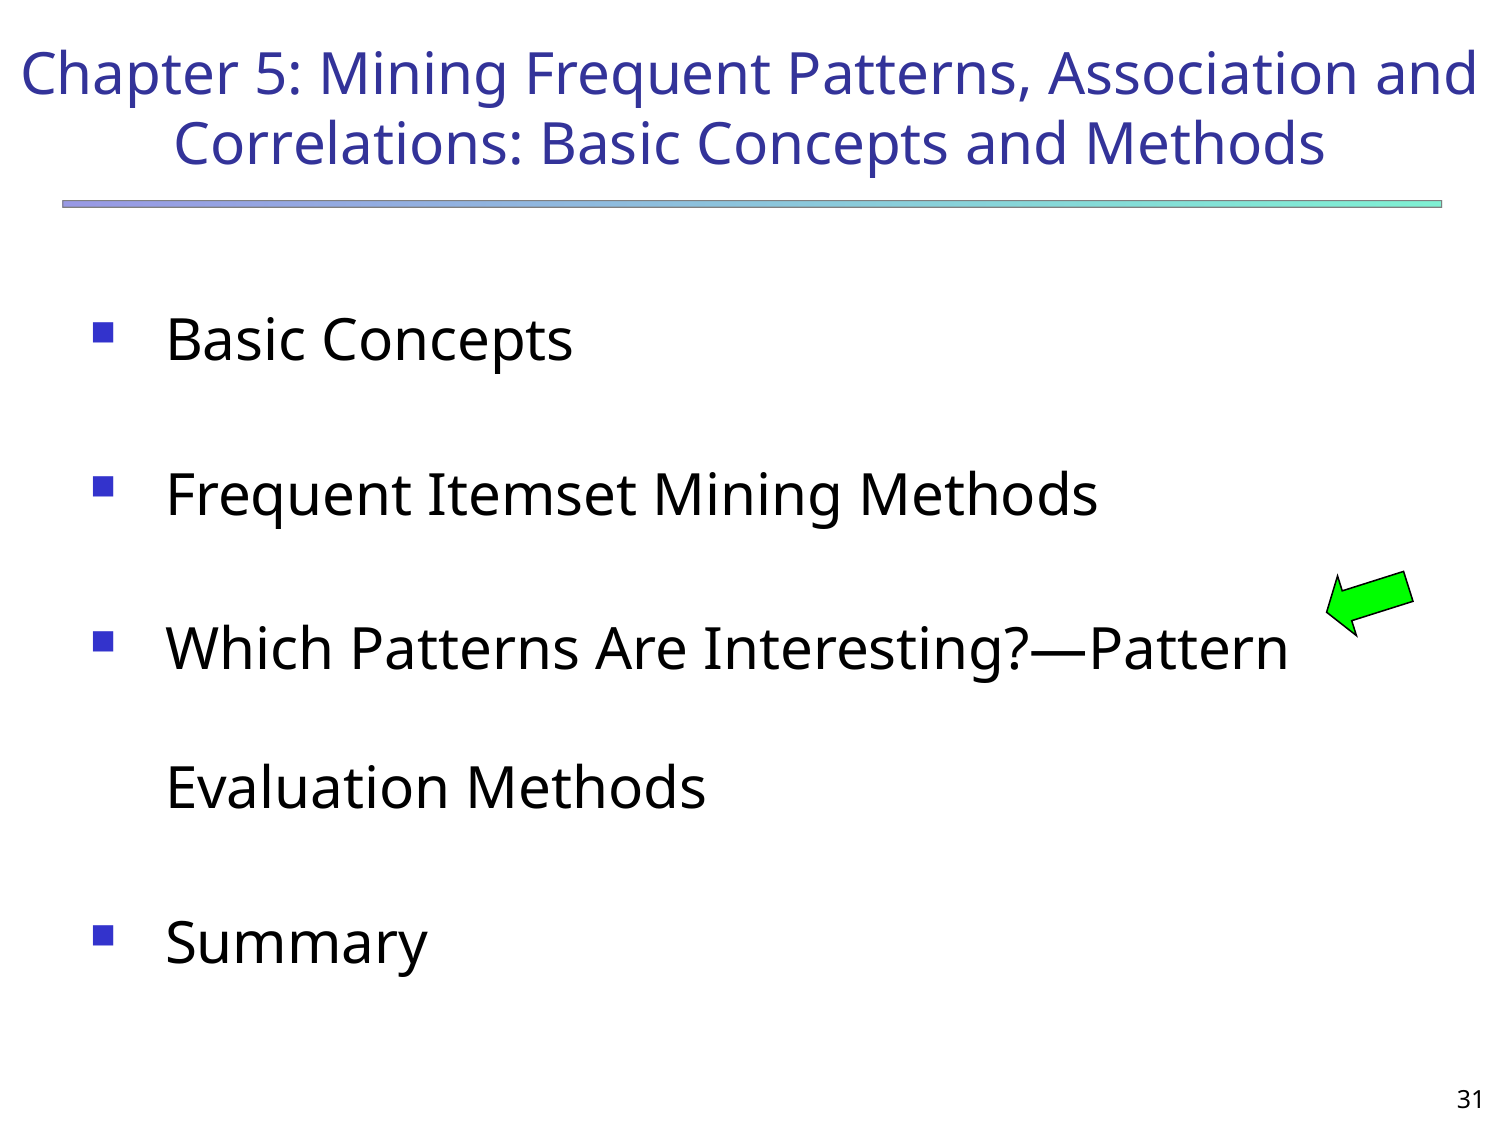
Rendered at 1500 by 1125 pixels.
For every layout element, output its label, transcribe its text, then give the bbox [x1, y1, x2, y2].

text_box [1326, 571, 1414, 636]
list Basic Concepts Frequent Itemset Mining Methods Which Patterns Are Interesting?—Pattern Evaluation Methods Summary [74, 224, 1463, 1063]
title Chapter 5: Mining Frequent Patterns, Association and Correlations: Basic Concepts and Methods [0, 28, 1500, 184]
text_box <number> [1187, 1062, 1500, 1125]
